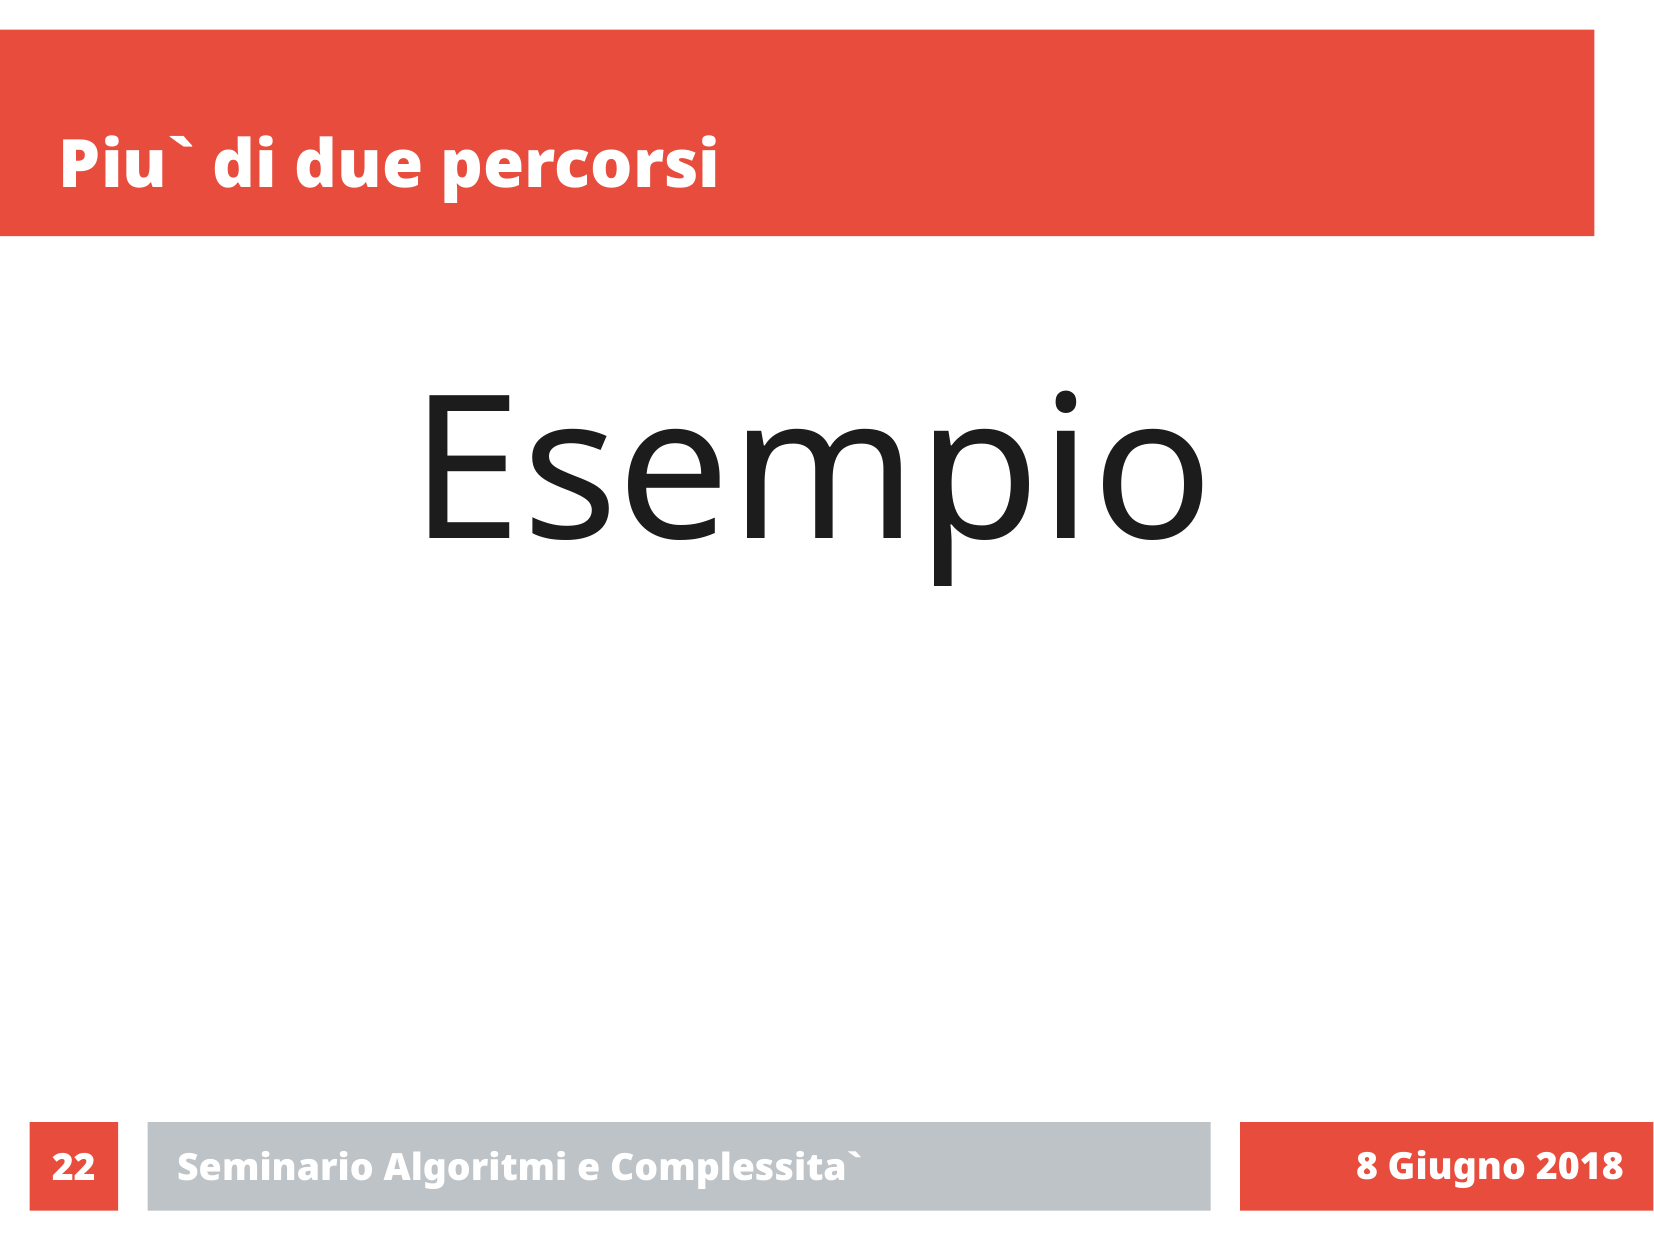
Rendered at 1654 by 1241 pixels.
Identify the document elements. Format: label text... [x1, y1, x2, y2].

title Piu` di due percorsi [59, 59, 1595, 207]
list Esempio [59, 324, 1565, 1093]
